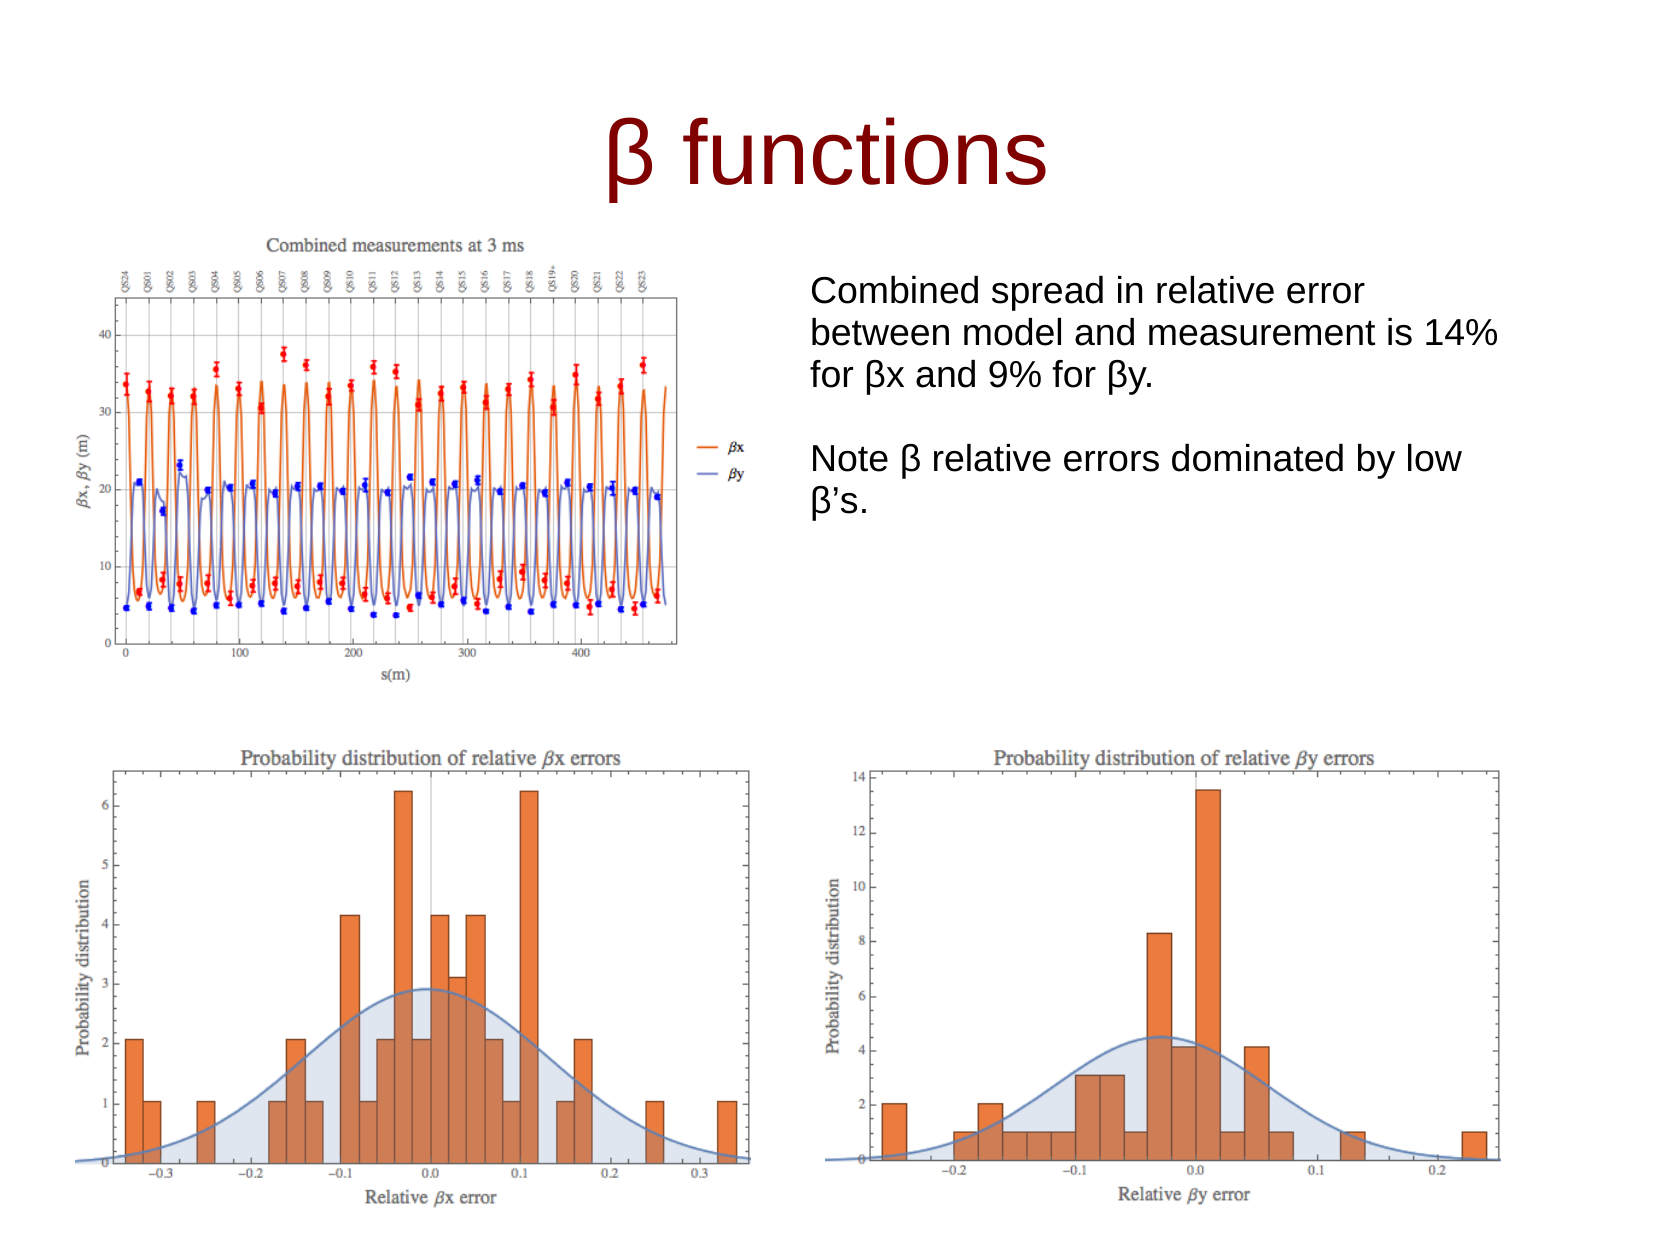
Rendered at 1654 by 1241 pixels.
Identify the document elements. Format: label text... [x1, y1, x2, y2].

picture [75, 749, 751, 1209]
title β functions [82, 49, 1571, 257]
text_box Combined spread in relative error between model and measurement is 14% for βx and 9% for βy. Note β relative errors dominated by low β’s. [795, 262, 1520, 527]
picture [825, 749, 1501, 1207]
picture [75, 236, 751, 687]
